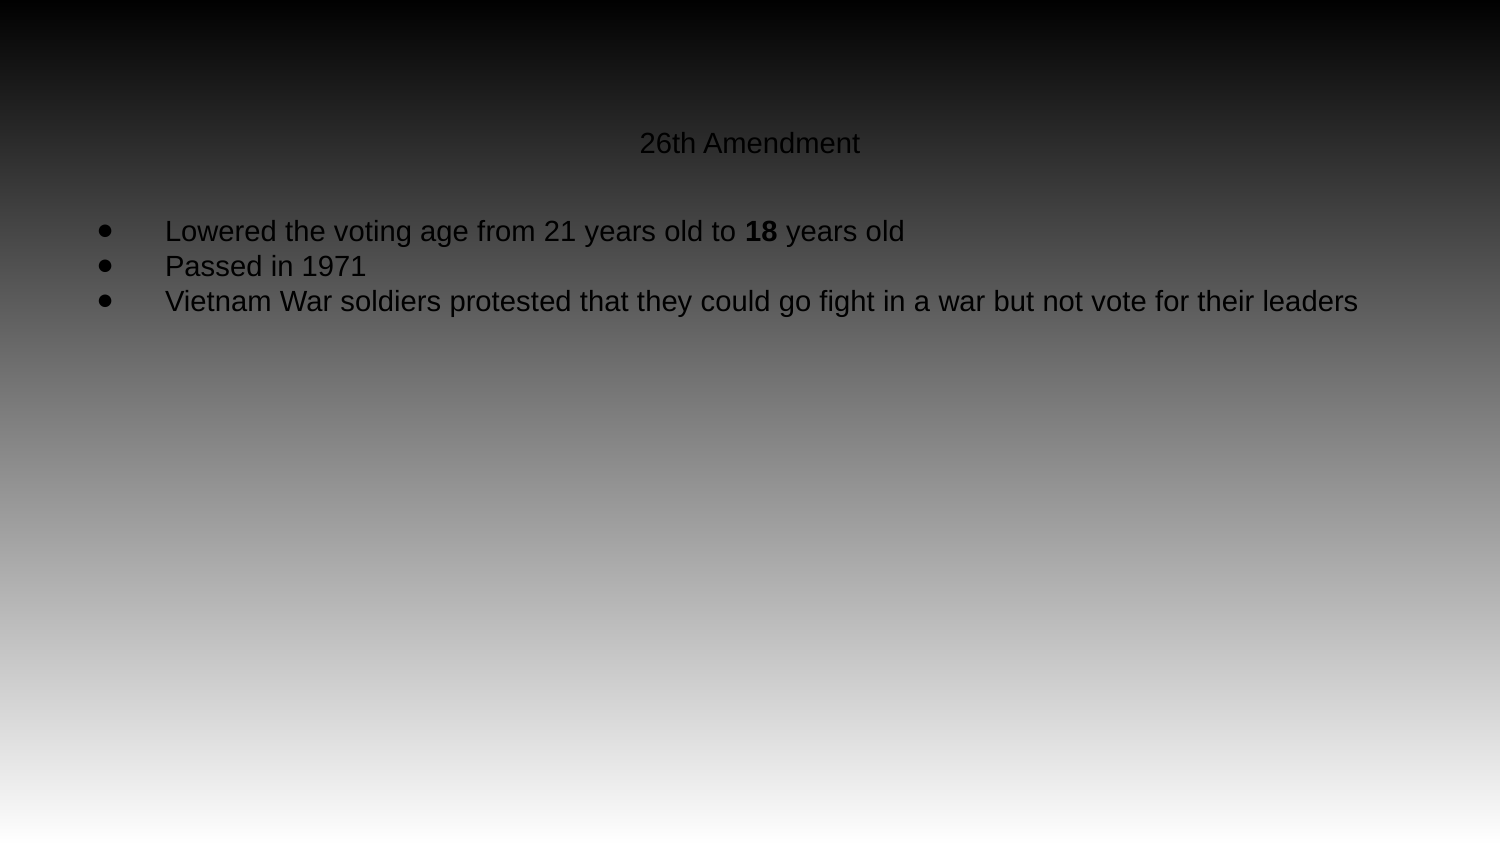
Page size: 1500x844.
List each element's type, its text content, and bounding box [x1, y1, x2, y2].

title 26th Amendment [75, 33, 1425, 175]
list Lowered the voting age from 21 years old to 18 years old Passed in 1971 Vietnam War soldiers protested that they could go fight in a war but not vote for their leaders [75, 196, 1425, 808]
